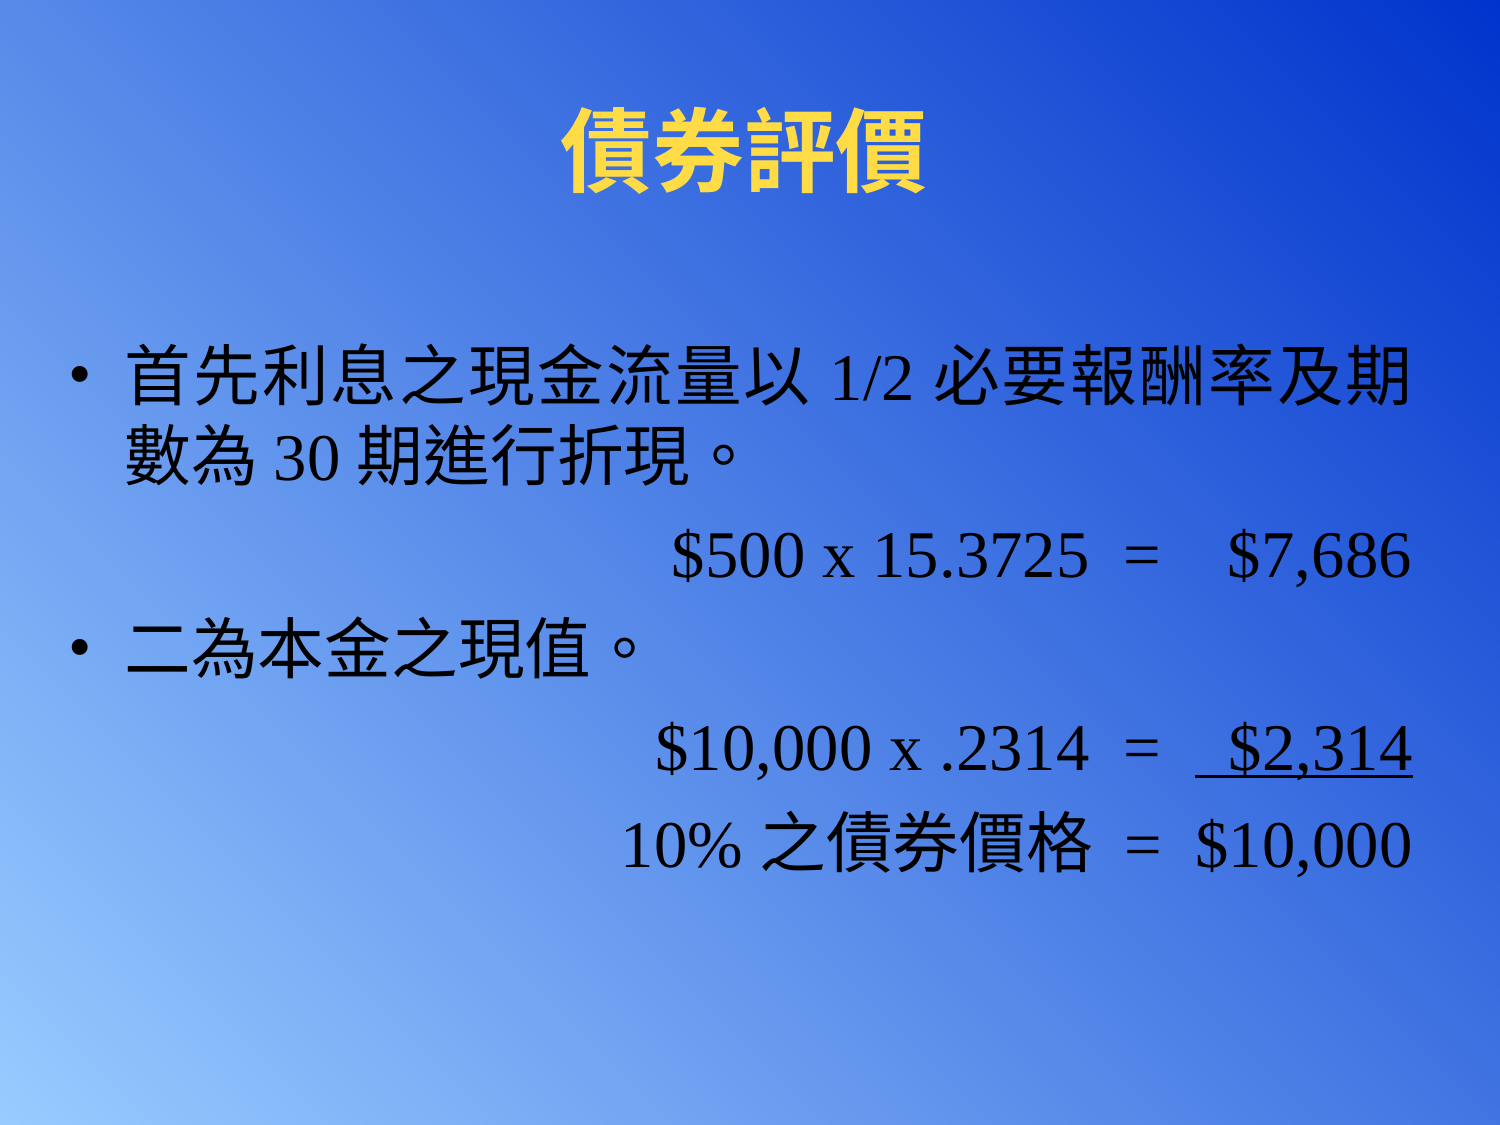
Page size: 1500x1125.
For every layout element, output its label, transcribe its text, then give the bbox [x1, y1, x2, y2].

title 債券評價 [29, 54, 1459, 243]
list 首先利息之現金流量以1/2必要報酬率及期數為30期進行折現。 $500 x 15.3725 = $7,686 二為本金之現值。 $10,000 x .2314 = $2,314 10%之債券價格 = $10,000 [53, 326, 1429, 965]
